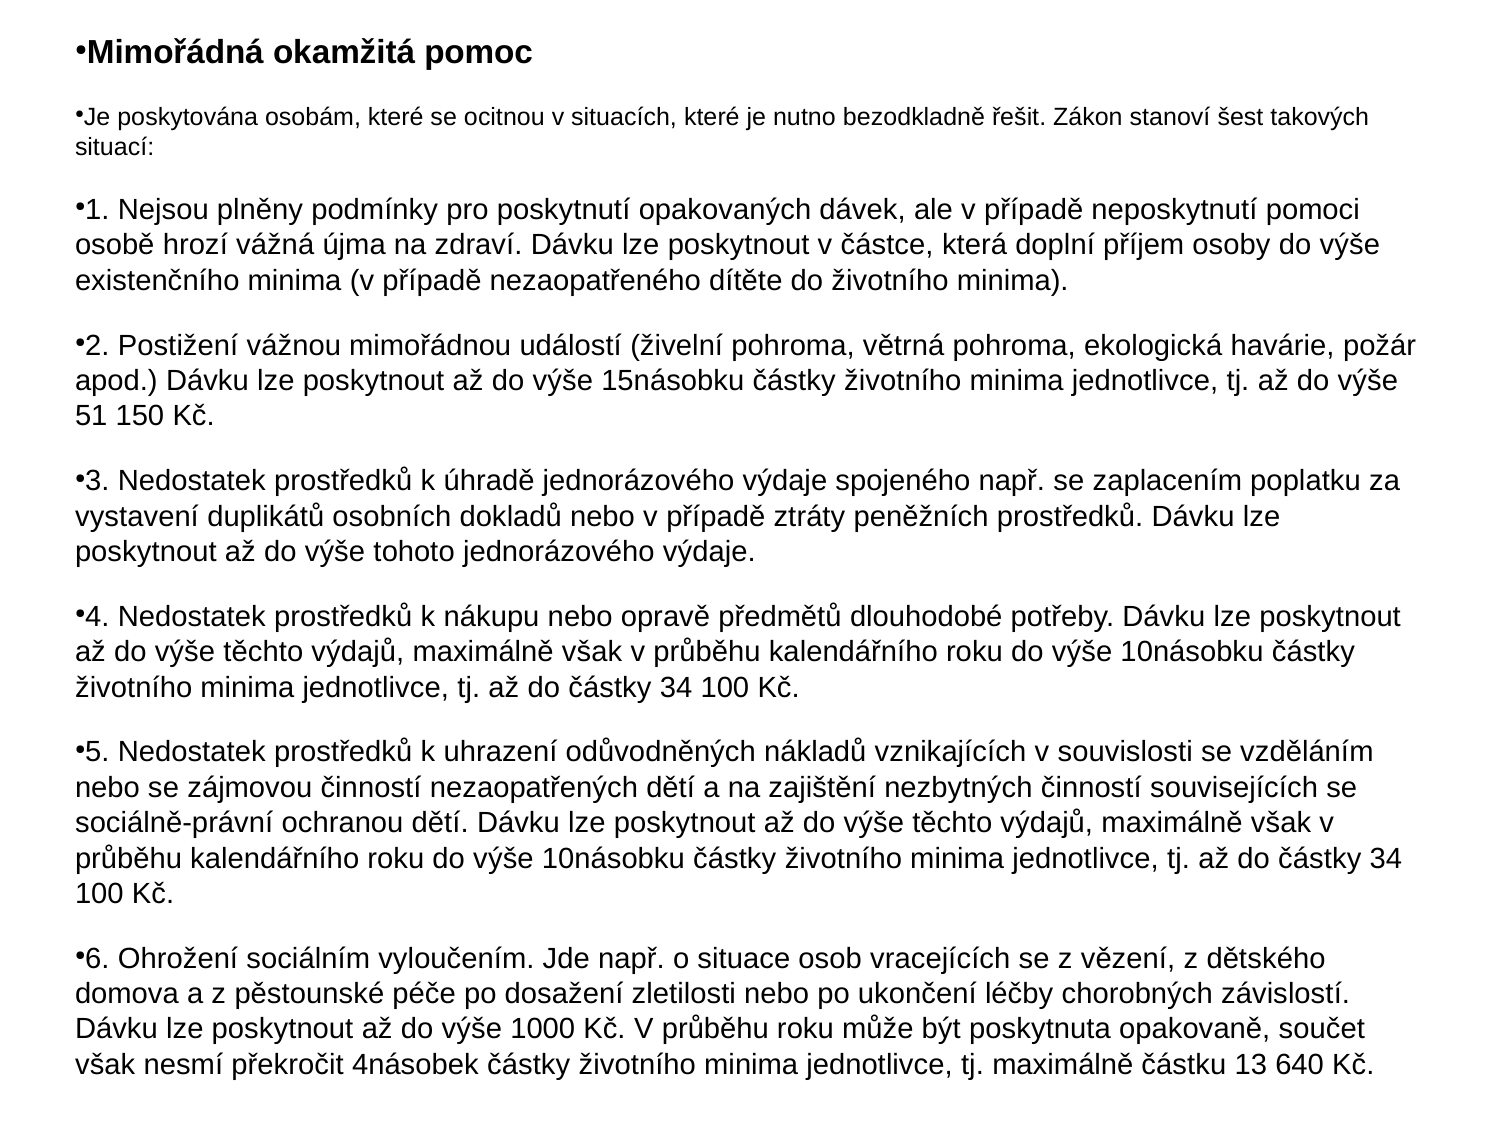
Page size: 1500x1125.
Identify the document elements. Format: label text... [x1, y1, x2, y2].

list Mimořádná okamžitá pomoc Je poskytována osobám, které se ocitnou v situacích, které je nutno bezodkladně řešit. Zákon stanoví šest takových situací: 1. Nejsou plněny podmínky pro poskytnutí opakovaných dávek, ale v případě neposkytnutí pomoci osobě hrozí vážná újma na zdraví. Dávku lze poskytnout v částce, která doplní příjem osoby do výše existenčního minima (v případě nezaopatřeného dítěte do životního minima). 2. Postižení vážnou mimořádnou událostí (živelní pohroma, větrná pohroma, ekologická havárie, požár apod.) Dávku lze poskytnout až do výše 15násobku částky životního minima jednotlivce, tj. až do výše 51 150 Kč. 3. Nedostatek prostředků k úhradě jednorázového výdaje spojeného např. se zaplacením poplatku za vystavení duplikátů osobních dokladů nebo v případě ztráty peněžních prostředků. Dávku lze poskytnout až do výše tohoto jednorázového výdaje. 4. Nedostatek prostředků k nákupu nebo opravě předmětů dlouhodobé potřeby. Dávku lze poskytnout až do výše těchto výdajů, maximálně však v průběhu kalendářního roku do výše 10násobku částky životního minima jednotlivce, tj. až do částky 34 100 Kč. 5. Nedostatek prostředků k uhrazení odůvodněných nákladů vznikajících v souvislosti se vzděláním nebo se zájmovou činností nezaopatřených dětí a na zajištění nezbytných činností souvisejících se sociálně-právní ochranou dětí. Dávku lze poskytnout až do výše těchto výdajů, maximálně však v průběhu kalendářního roku do výše 10násobku částky životního minima jednotlivce, tj. až do částky 34 100 Kč. 6. Ohrožení sociálním vyloučením. Jde např. o situace osob vracejících se z vězení, z dětského domova a z pěstounské péče po dosažení zletilosti nebo po ukončení léčby chorobných závislostí. Dávku lze poskytnout až do výše 1000 Kč. V průběhu roku může být poskytnuta opakovaně, součet však nesmí překročit 4násobek částky životního minima jednotlivce, tj. maximálně částku 13 640 Kč. [75, 30, 1425, 1091]
